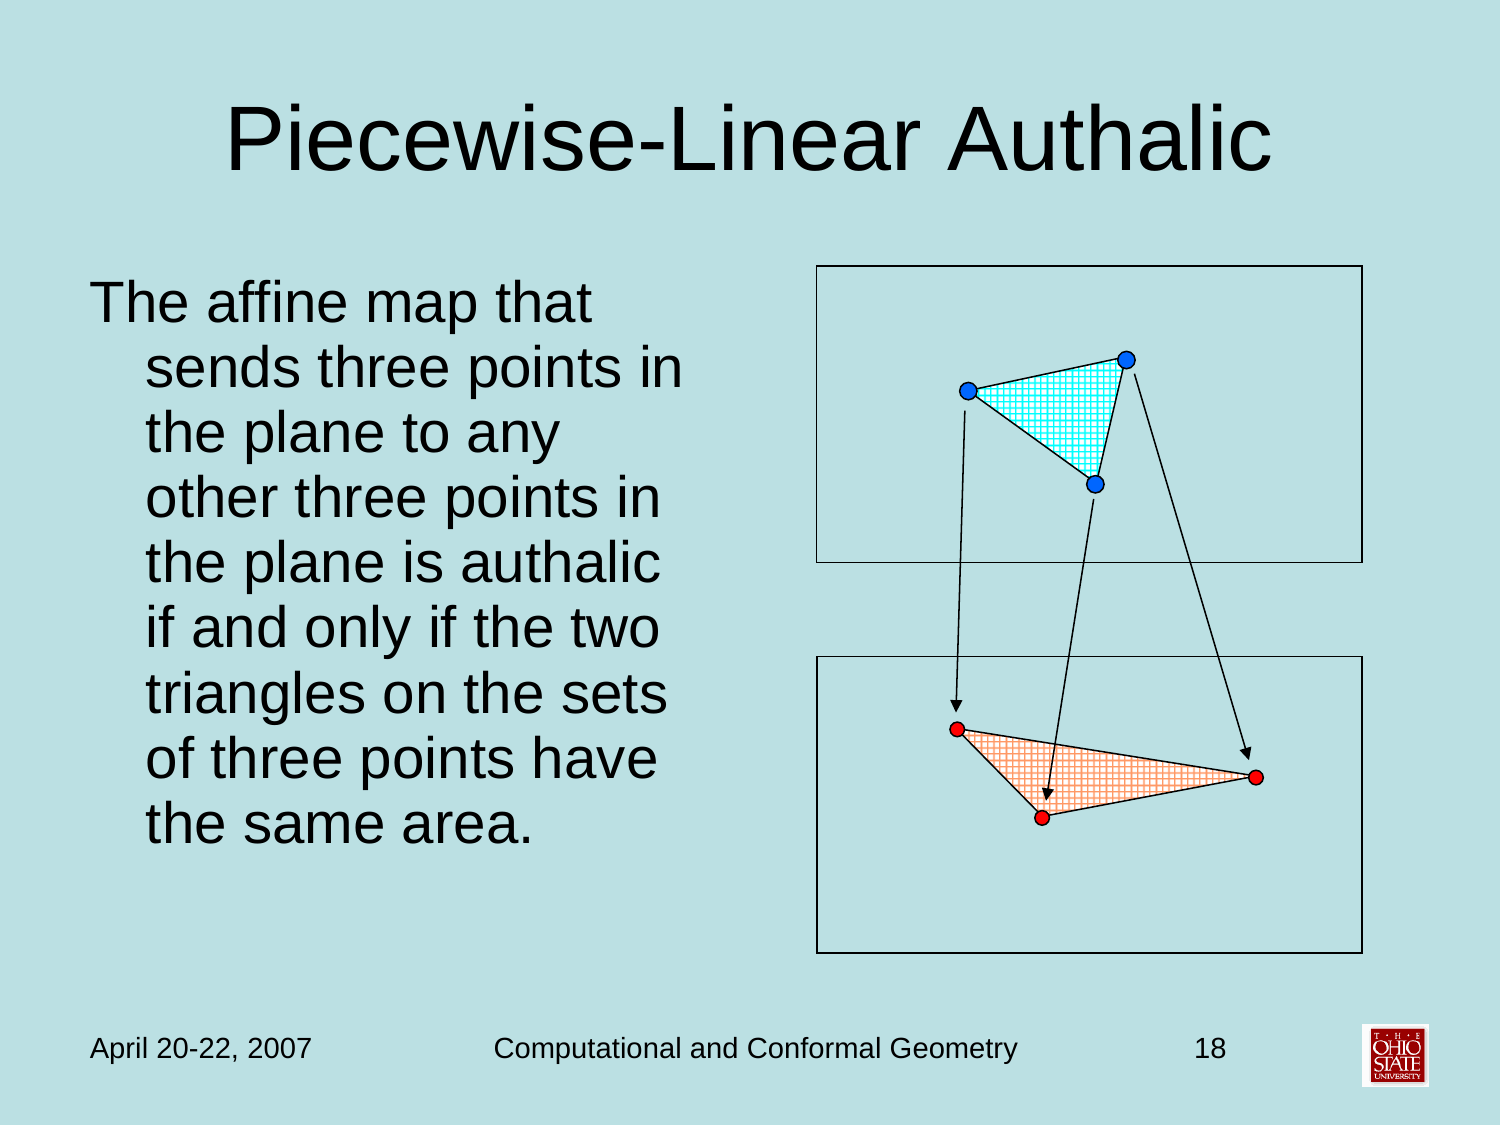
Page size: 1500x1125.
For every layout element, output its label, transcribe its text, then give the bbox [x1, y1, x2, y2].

picture [1362, 1024, 1429, 1087]
text_box [959, 351, 1136, 493]
list The affine map that sends three points in the plane to any other three points in the plane is authalic if and only if the two triangles on the sets of three points have the same area. [74, 262, 721, 1006]
title Piecewise-Linear Authalic [75, 45, 1426, 233]
text_box [949, 722, 1264, 826]
